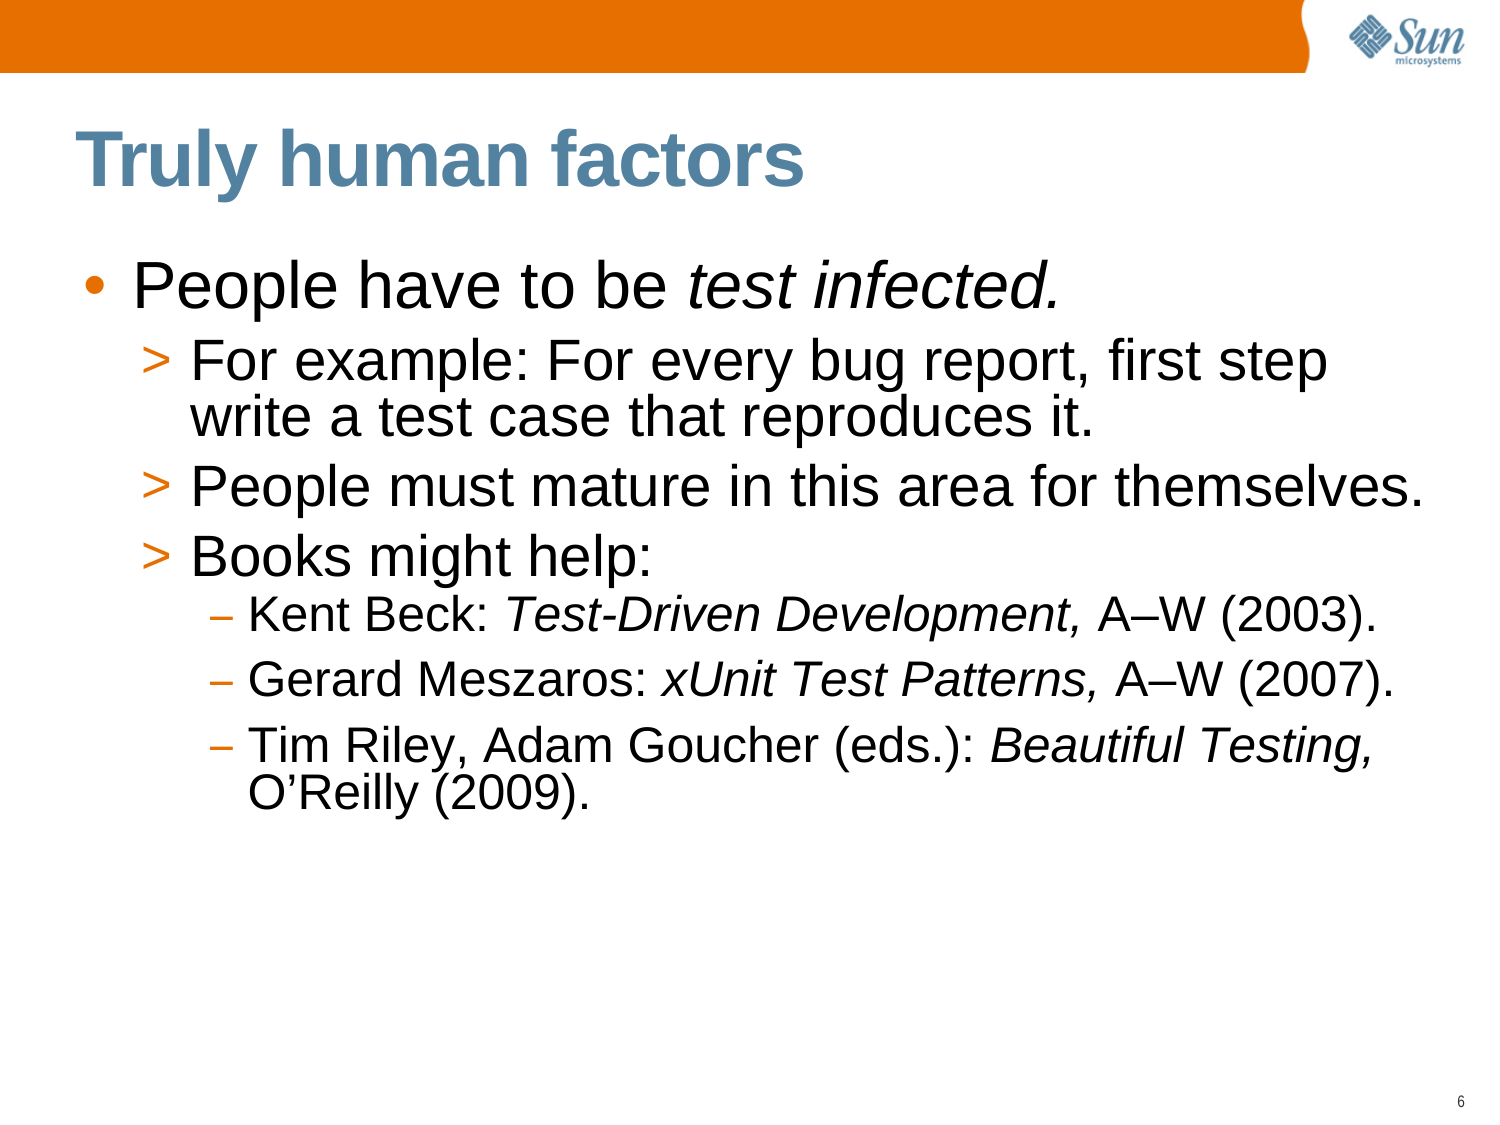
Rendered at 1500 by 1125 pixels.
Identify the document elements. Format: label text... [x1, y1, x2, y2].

picture [0, 0, 1500, 73]
title Truly human factors [75, 123, 1437, 227]
list People have to be test infected. For example: For every bug report, first step write a test case that reproduces it. People must mature in this area for themselves. Books might help: Kent Beck: Test-Driven Development, A–W (2003). Gerard Meszaros: xUnit Test Patterns, A–W (2007). Tim Riley, Adam Goucher (eds.): Beautiful Testing, O’Reilly (2009). [64, 258, 1455, 1062]
